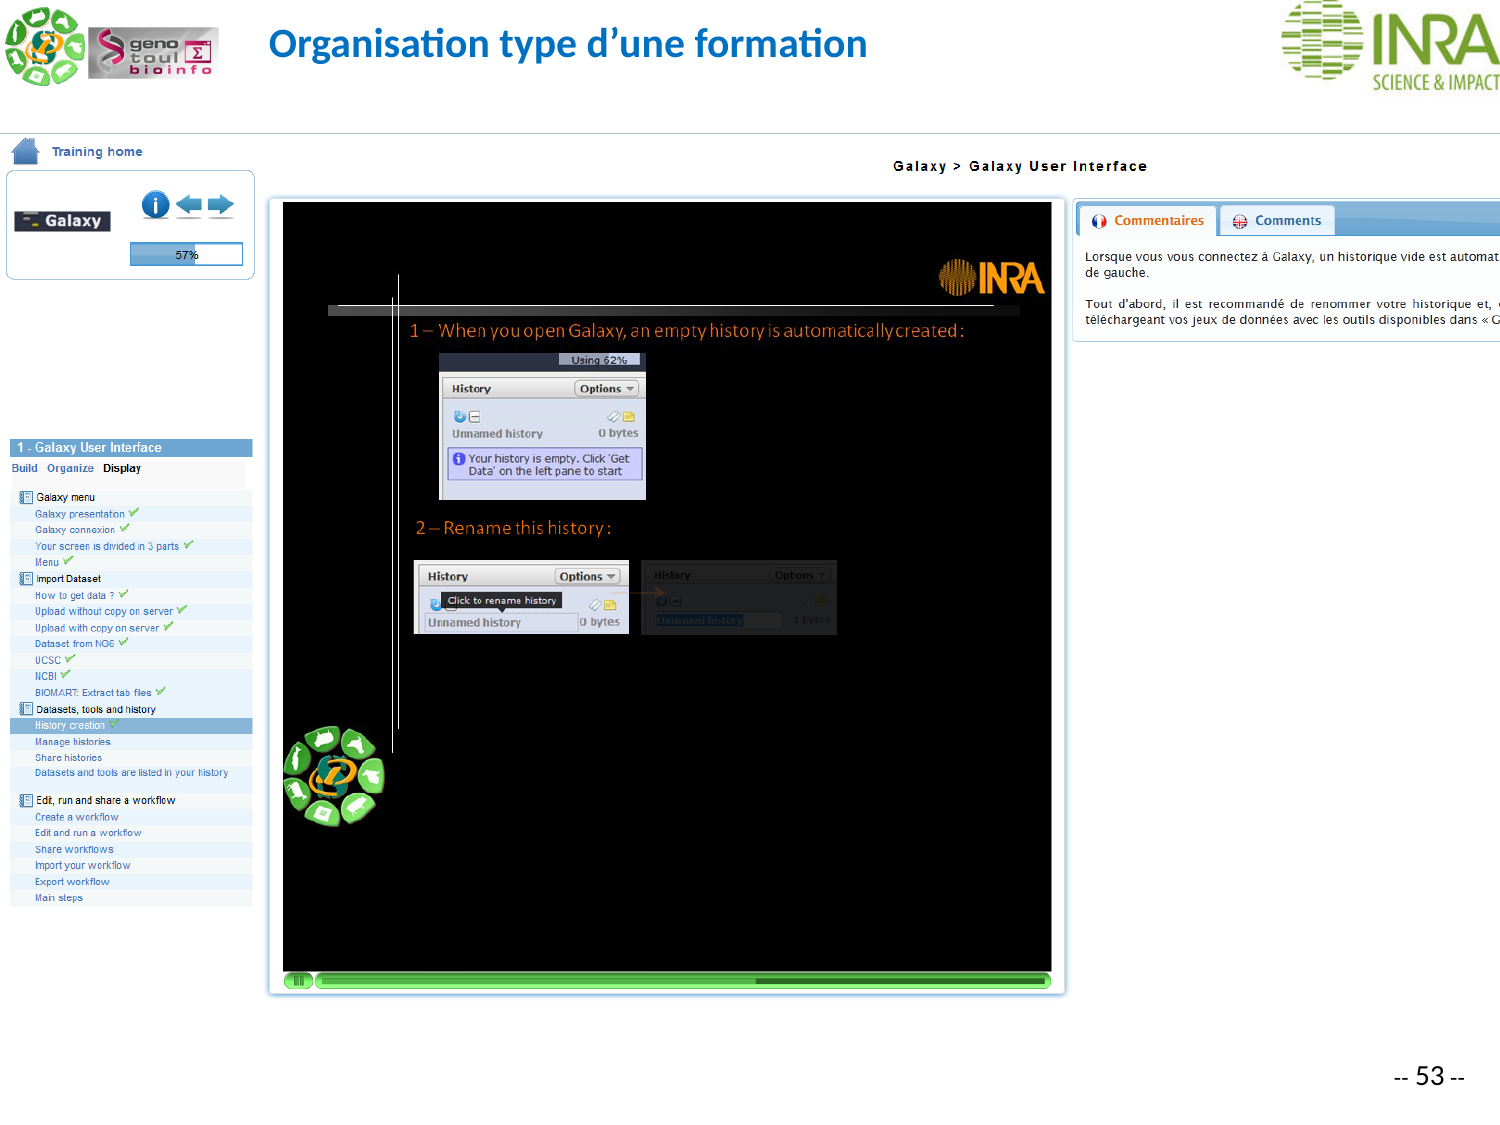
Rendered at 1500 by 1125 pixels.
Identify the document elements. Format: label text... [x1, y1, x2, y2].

picture [5, 7, 85, 86]
picture [88, 27, 219, 79]
picture [1281, 0, 1500, 110]
picture [0, 133, 1500, 1015]
text_box Organisation type d’une formation [253, 19, 1270, 86]
